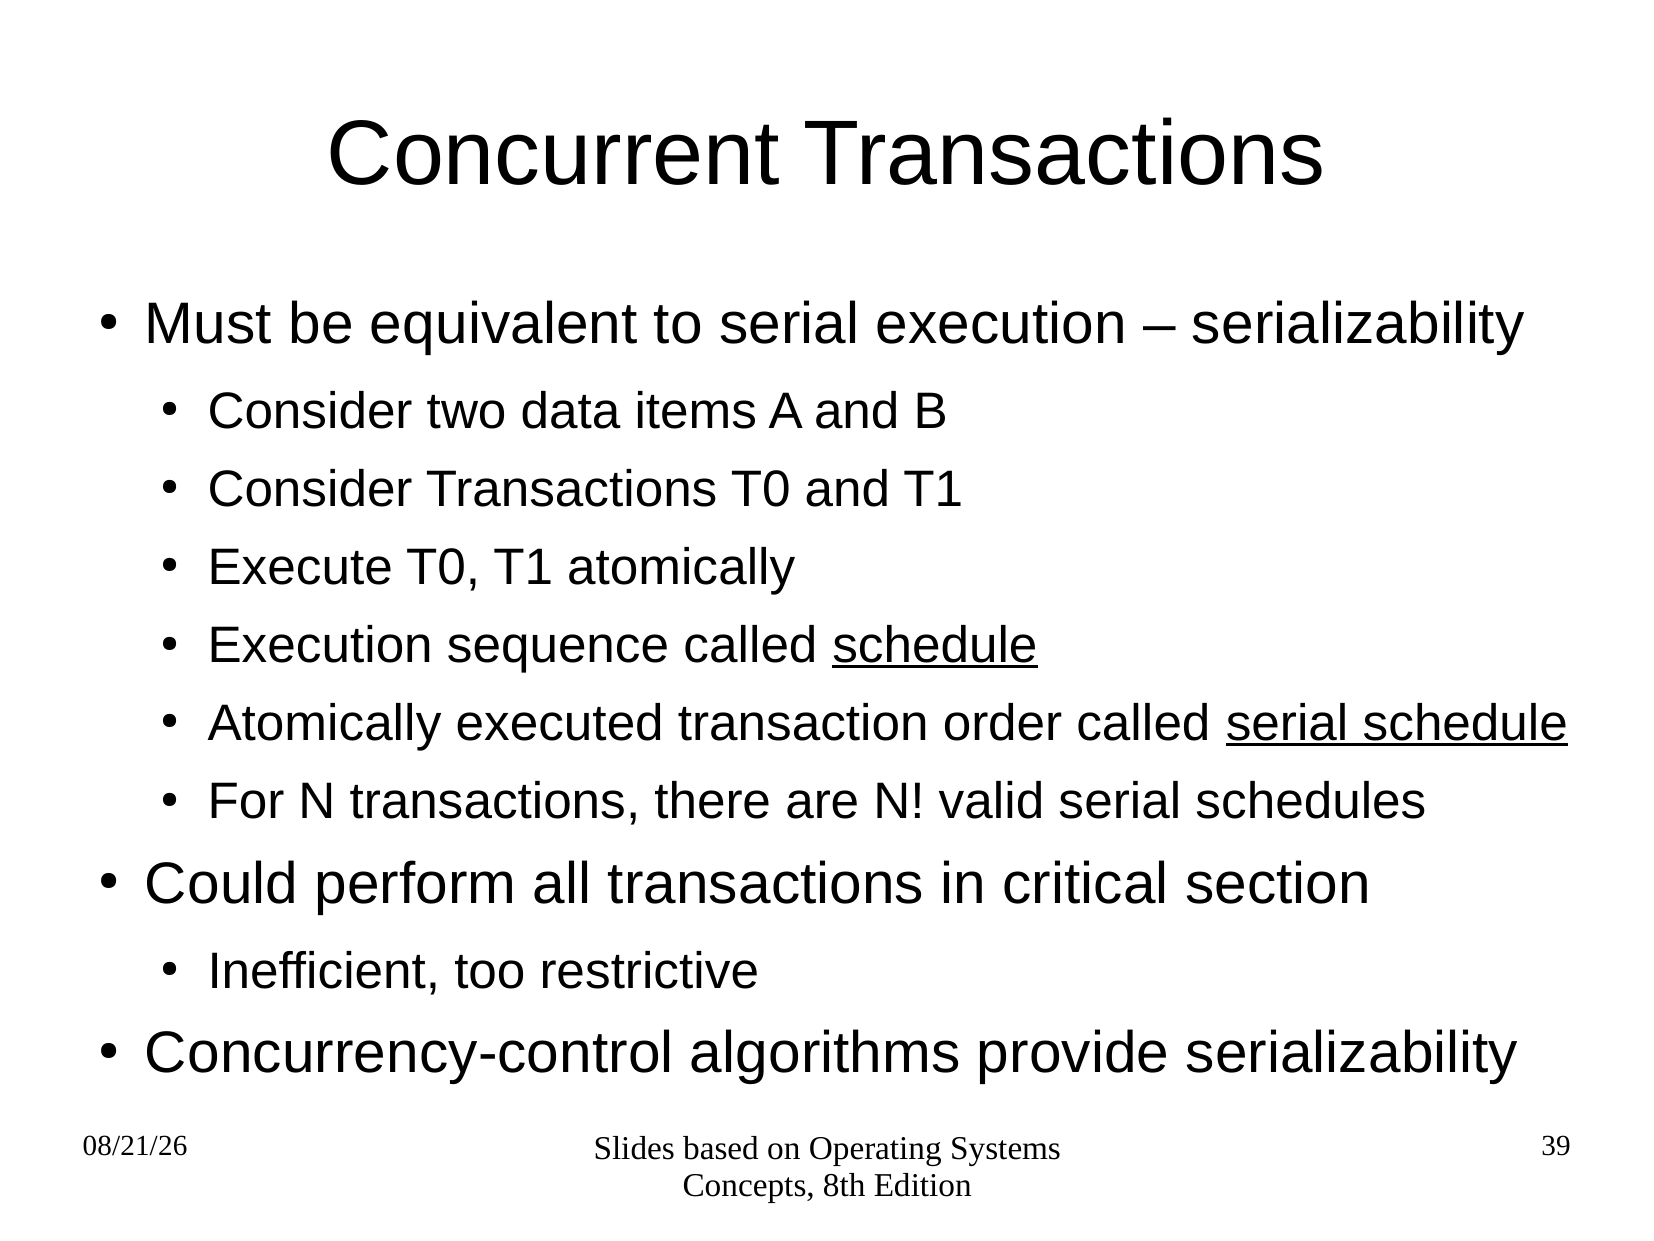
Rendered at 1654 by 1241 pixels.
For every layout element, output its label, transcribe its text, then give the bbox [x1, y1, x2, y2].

title Concurrent Transactions [82, 49, 1571, 257]
list Must be equivalent to serial execution – serializability Consider two data items A and B Consider Transactions T0 and T1 Execute T0, T1 atomically Execution sequence called schedule Atomically executed transaction order called serial schedule For N transactions, there are N! valid serial schedules Could perform all transactions in critical section Inefficient, too restrictive Concurrency-control algorithms provide serializability [82, 290, 1571, 1109]
